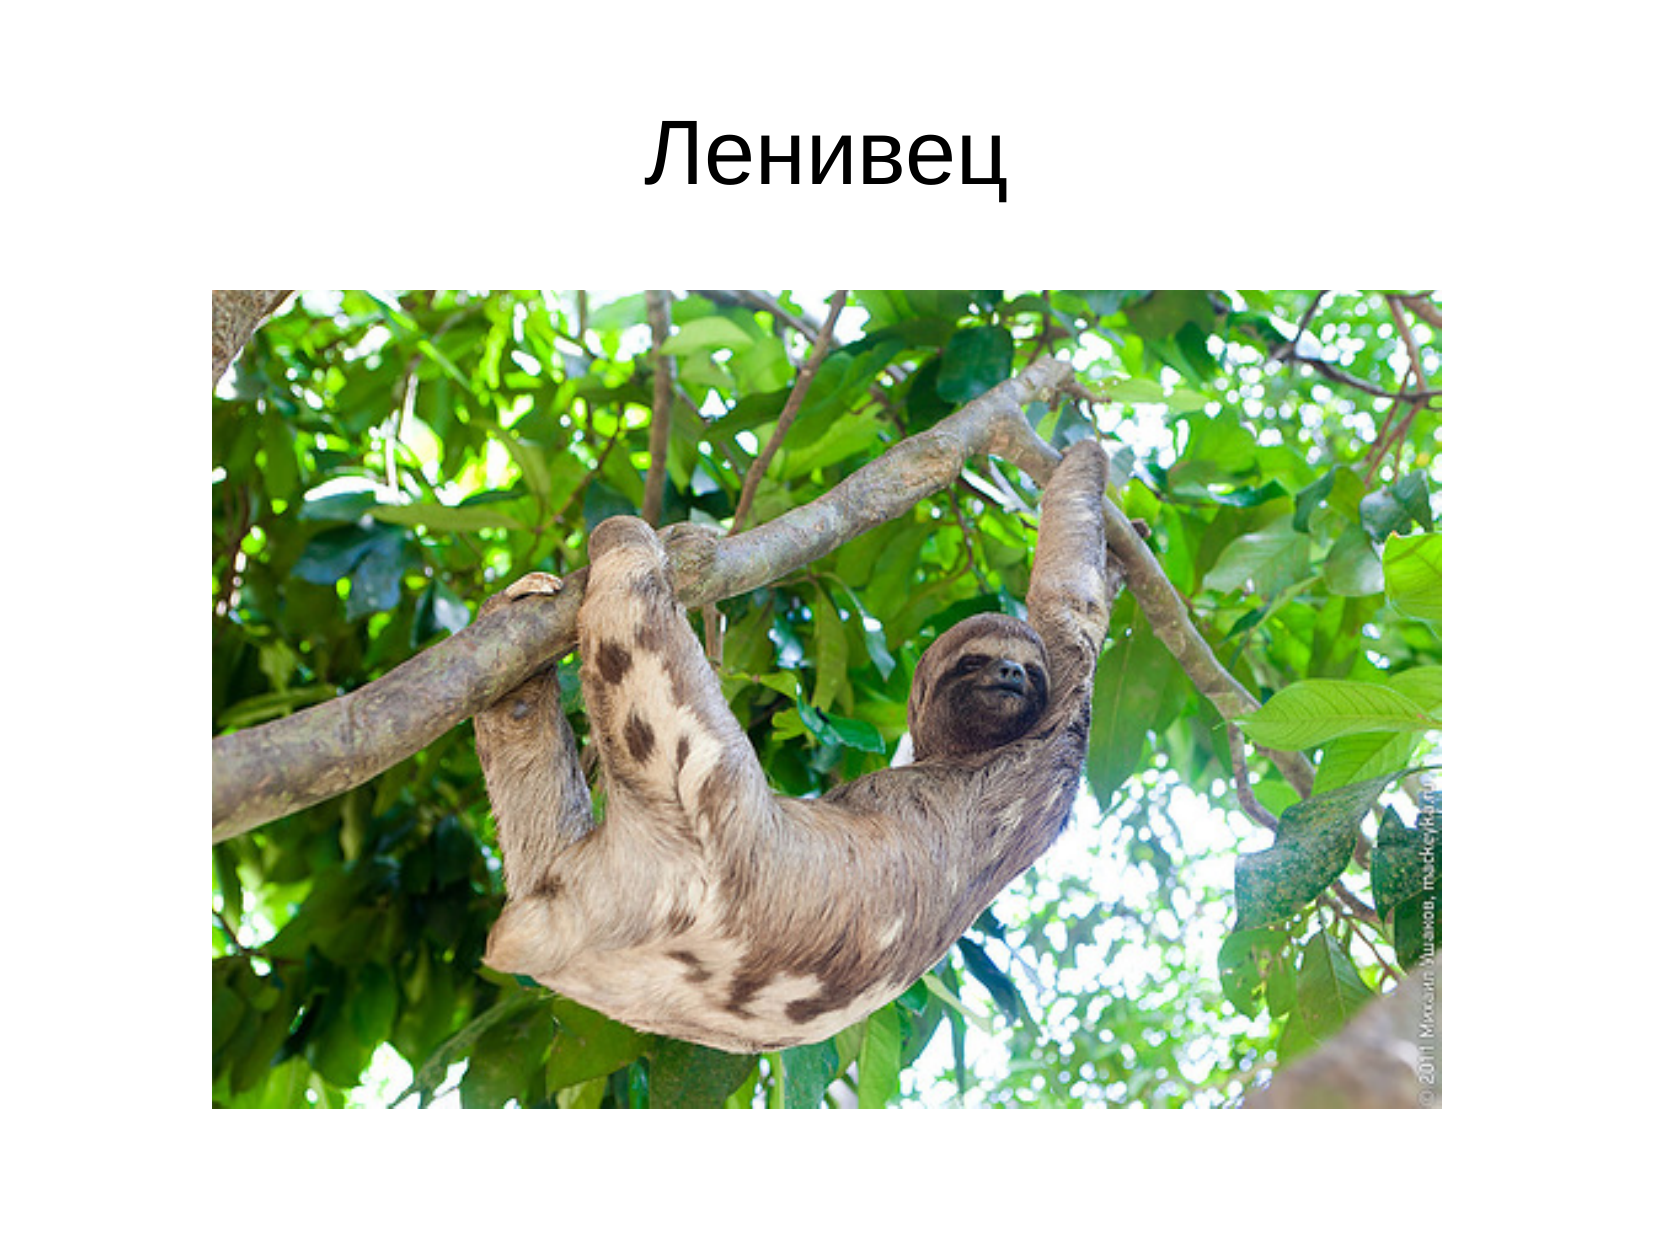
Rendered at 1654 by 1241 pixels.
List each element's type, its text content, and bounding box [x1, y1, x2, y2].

picture [212, 290, 1442, 1109]
title Ленивец [82, 49, 1571, 257]
